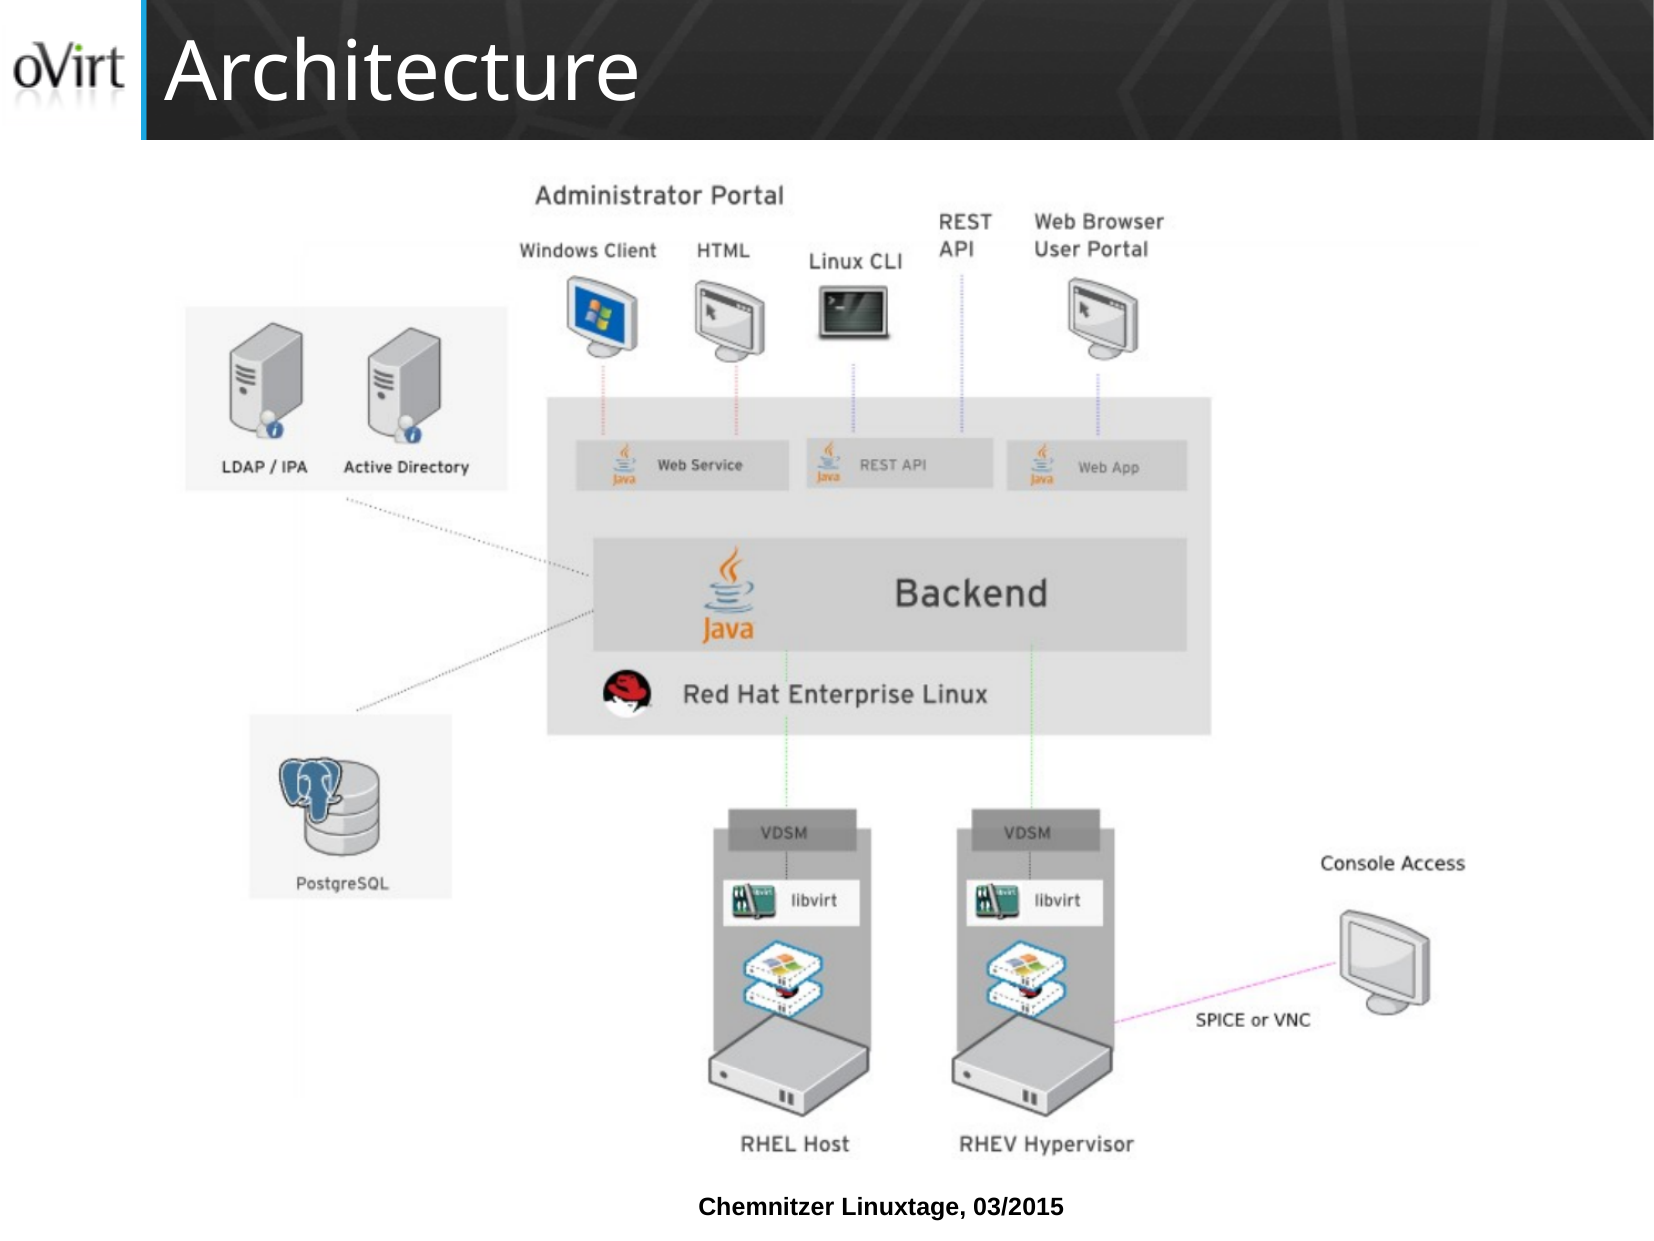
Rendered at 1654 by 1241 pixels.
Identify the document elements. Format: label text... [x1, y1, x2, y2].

picture [0, 0, 1654, 140]
title Architecture [164, 18, 1653, 119]
picture [174, 172, 1479, 1160]
